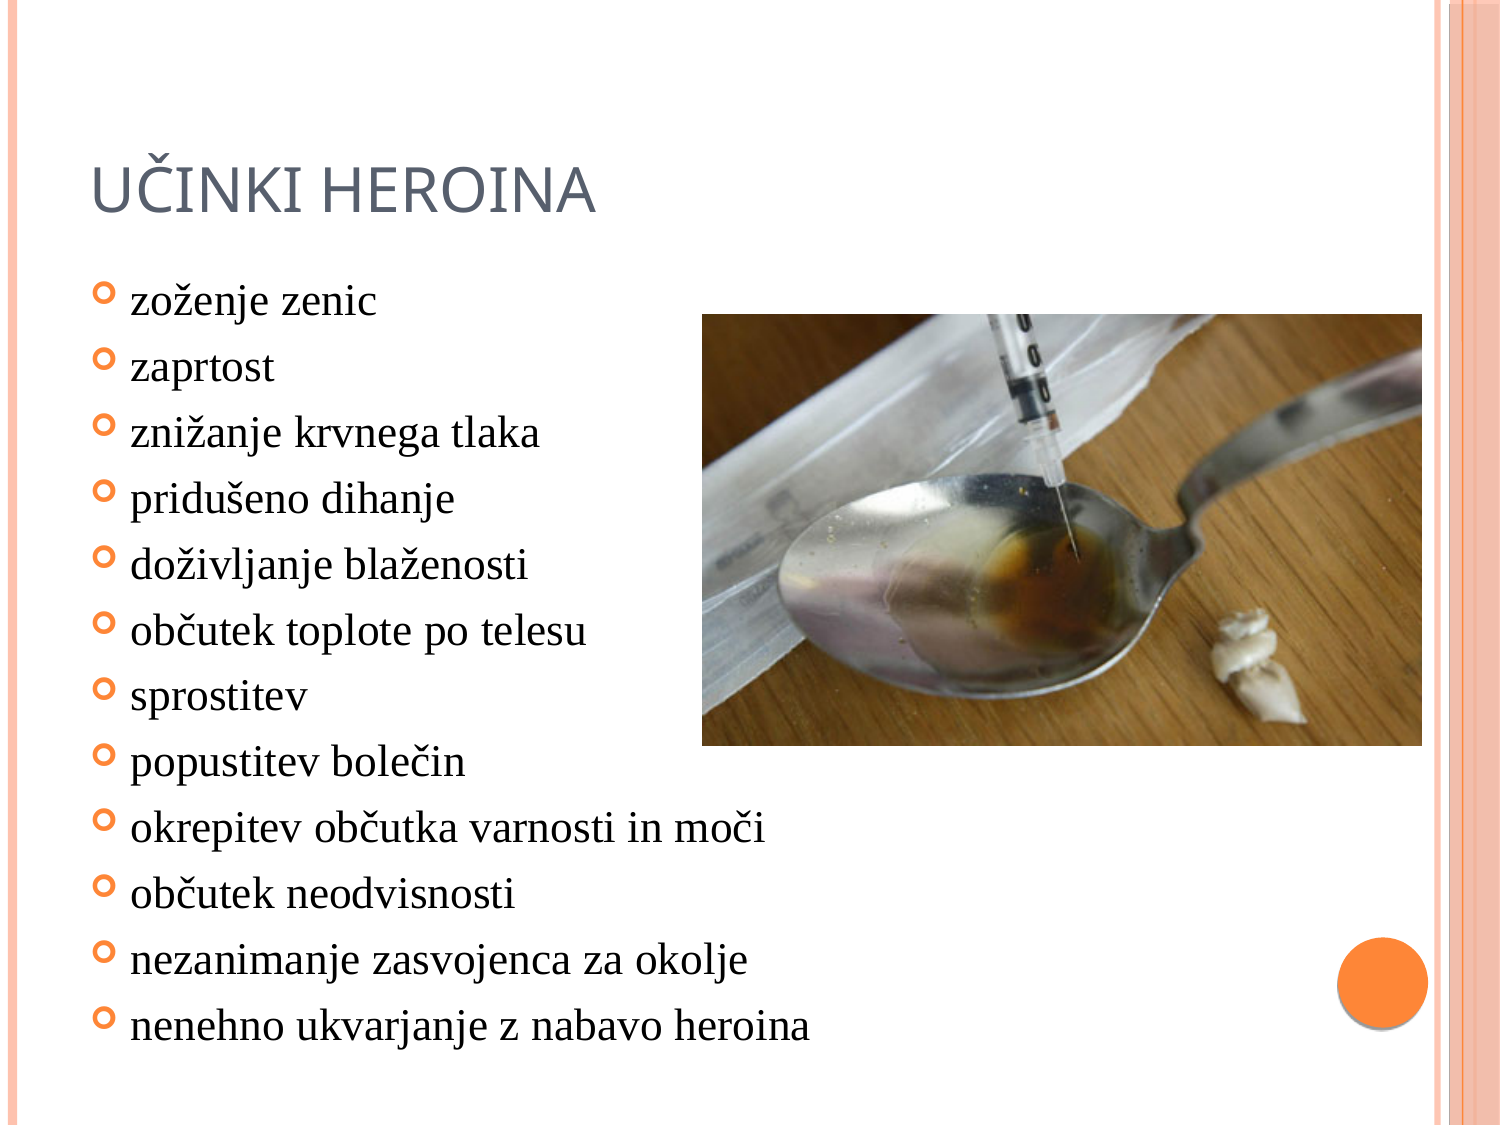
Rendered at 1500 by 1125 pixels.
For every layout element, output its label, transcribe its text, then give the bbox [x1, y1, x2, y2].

title UČINKI HEROINA [75, 45, 1300, 233]
list zoženje zenic zaprtost znižanje krvnega tlaka pridušeno dihanje doživljanje blaženosti občutek toplote po telesu sprostitev popustitev bolečin okrepitev občutka varnosti in moči občutek neodvisnosti nezanimanje zasvojenca za okolje nenehno ukvarjanje z nabavo heroina [75, 262, 1300, 1062]
picture [702, 314, 1422, 746]
